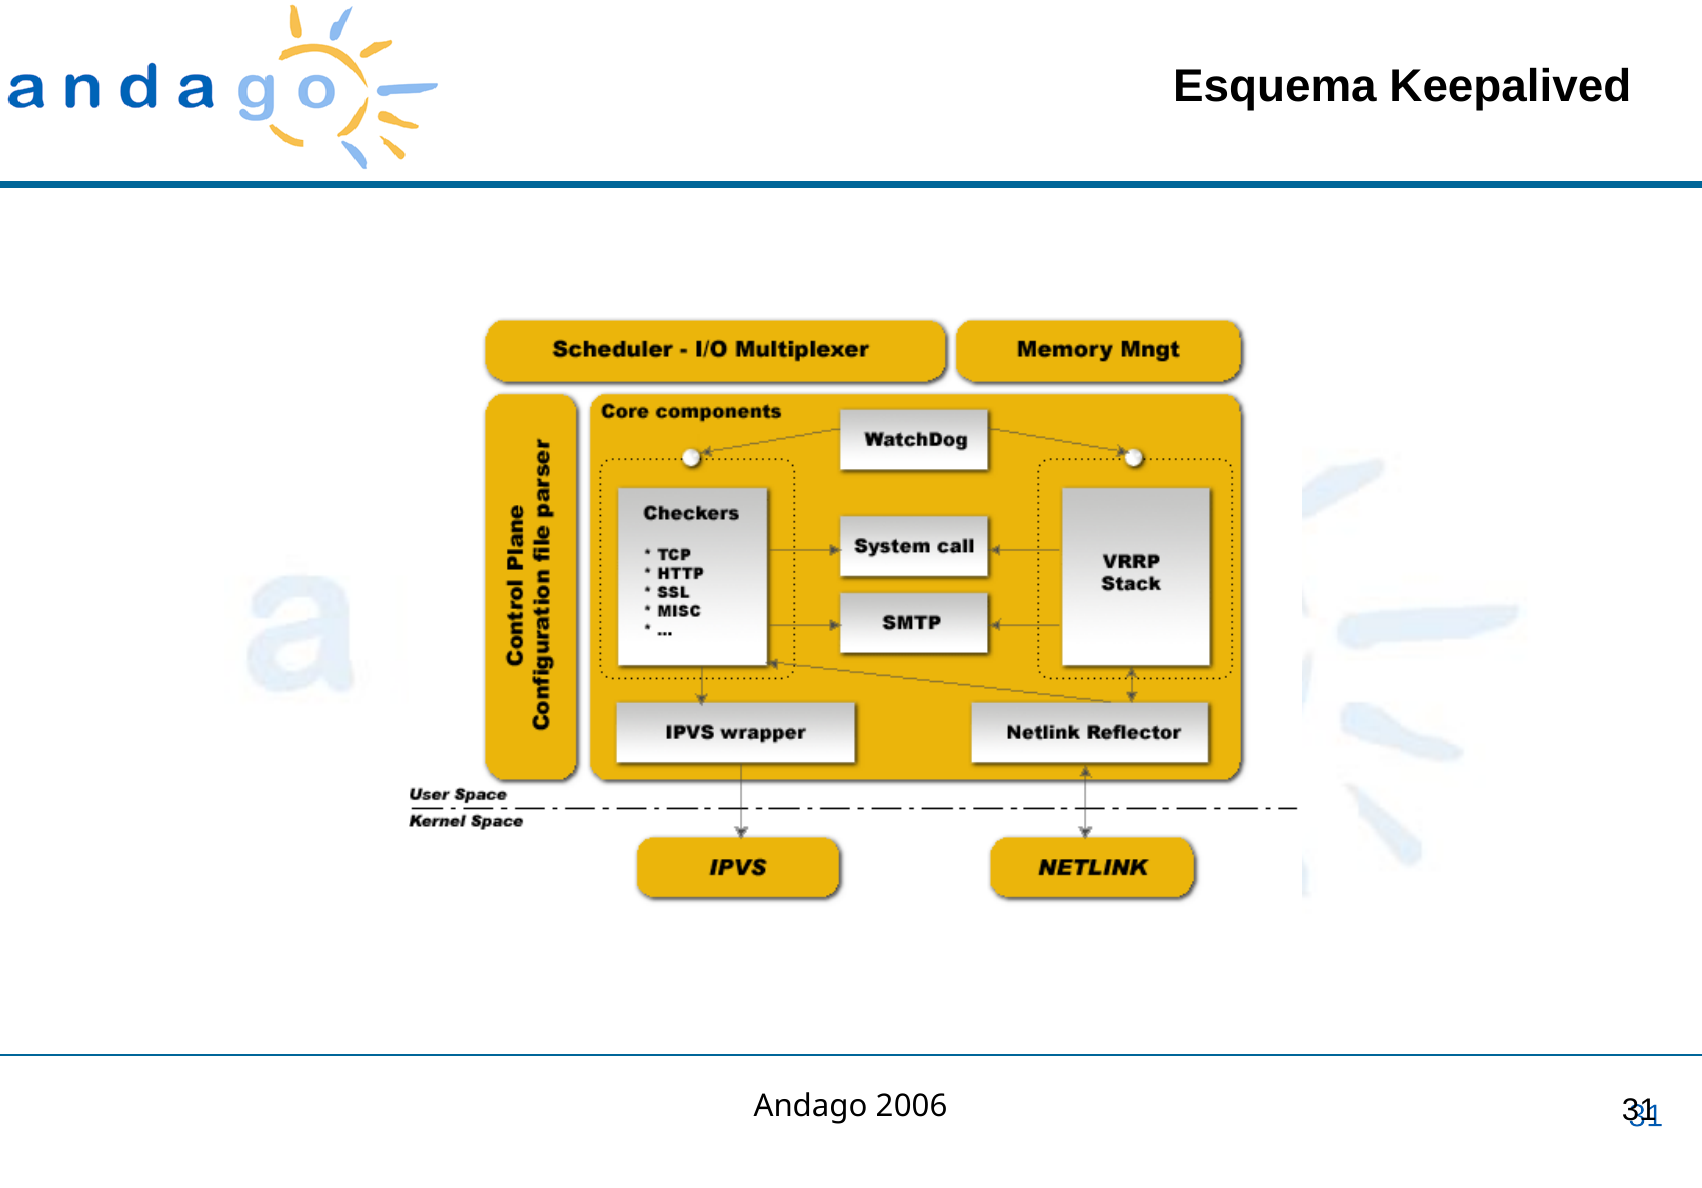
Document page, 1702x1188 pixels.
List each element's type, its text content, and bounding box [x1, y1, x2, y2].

title Esquema Keepalived [255, 0, 1702, 188]
picture [224, 302, 1538, 919]
picture [0, 0, 255, 175]
